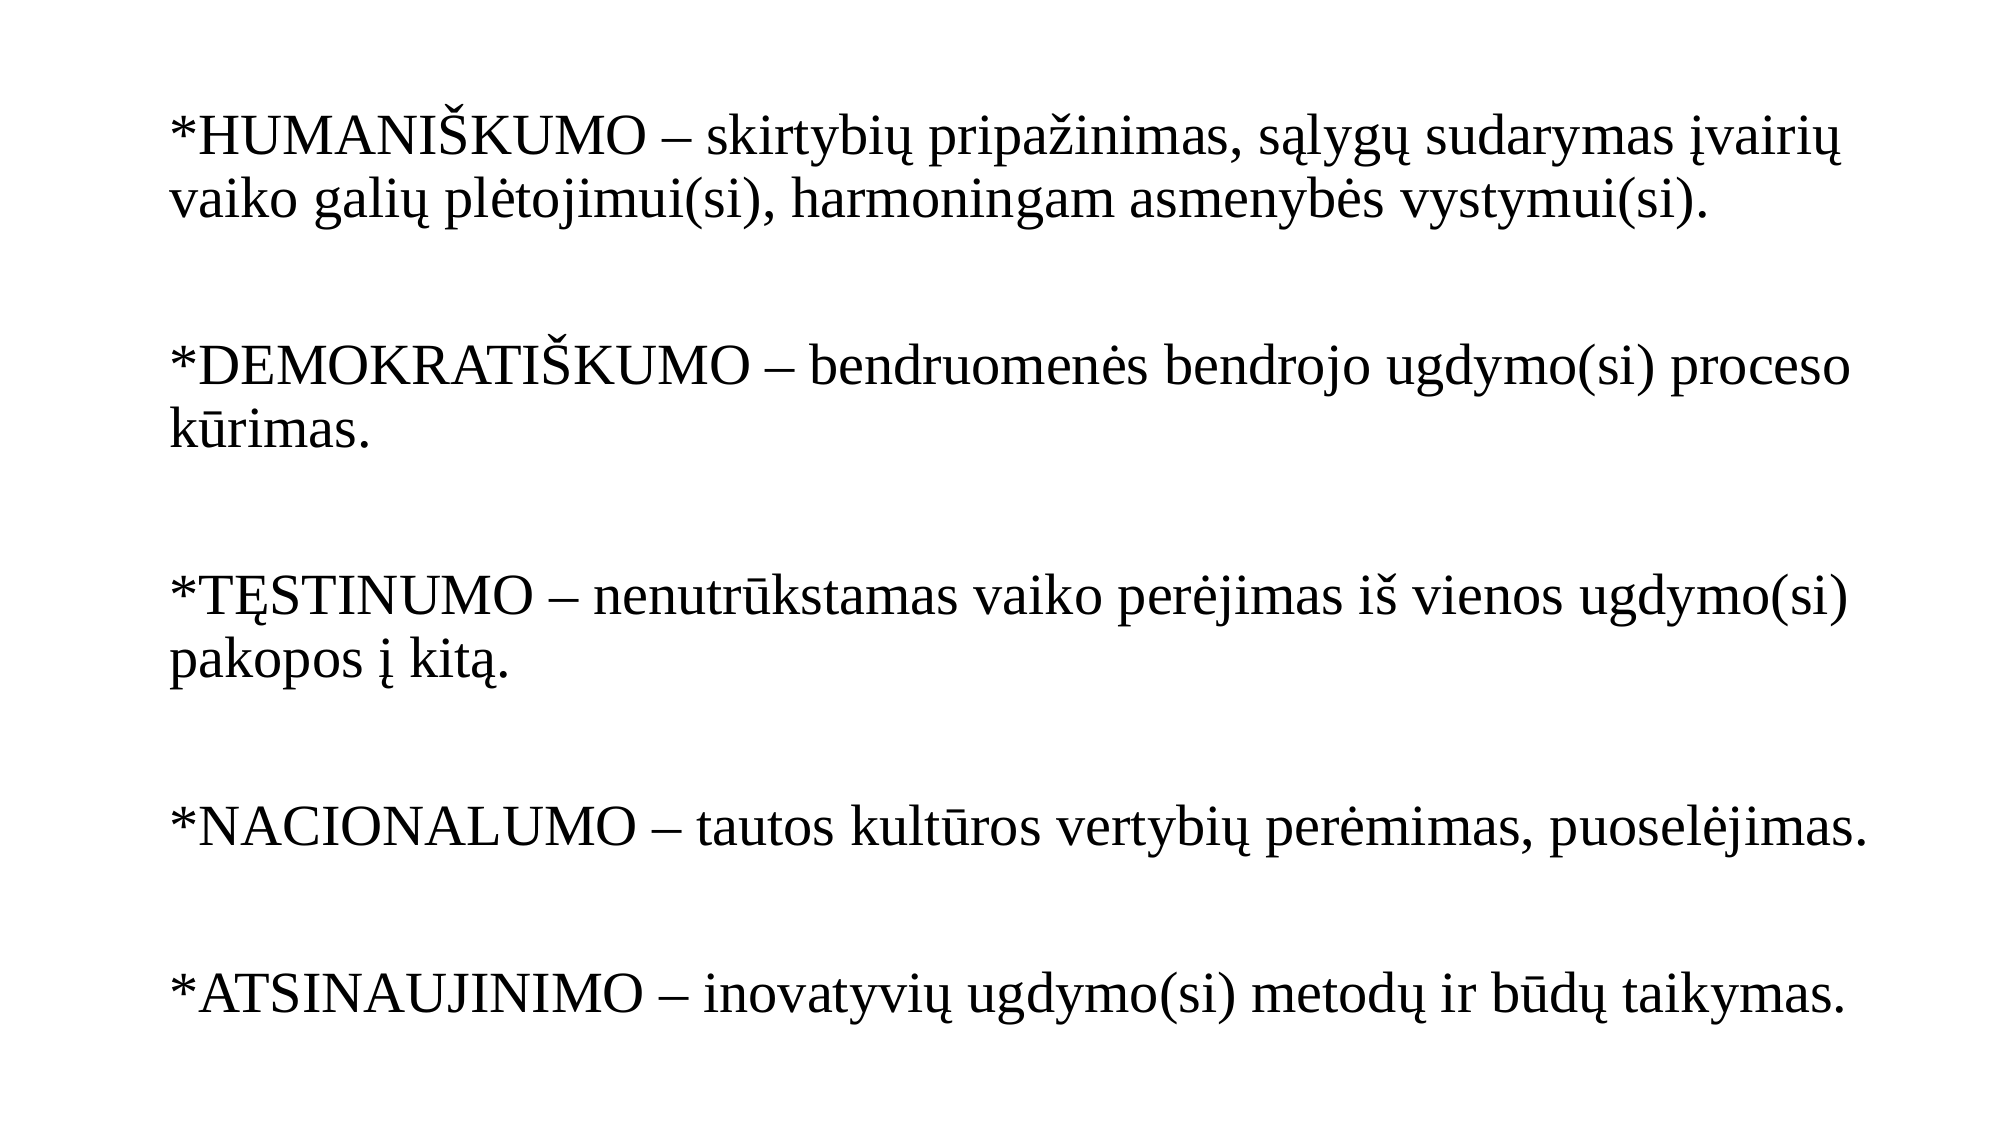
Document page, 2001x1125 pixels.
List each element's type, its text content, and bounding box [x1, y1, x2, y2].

list *HUMANIŠKUMO – skirtybių pripažinimas, sąlygų sudarymas įvairių vaiko galių plėtojimui(si), harmoningam asmenybės vystymui(si). *DEMOKRATIŠKUMO – bendruomenės bendrojo ugdymo(si) proceso kūrimas. *TĘSTINUMO – nenutrūkstamas vaiko perėjimas iš vienos ugdymo(si) pakopos į kitą. *NACIONALUMO – tautos kultūros vertybių perėmimas, puoselėjimas. *ATSINAUJINIMO – inovatyvių ugdymo(si) metodų ir būdų taikymas. [154, 96, 1917, 1092]
